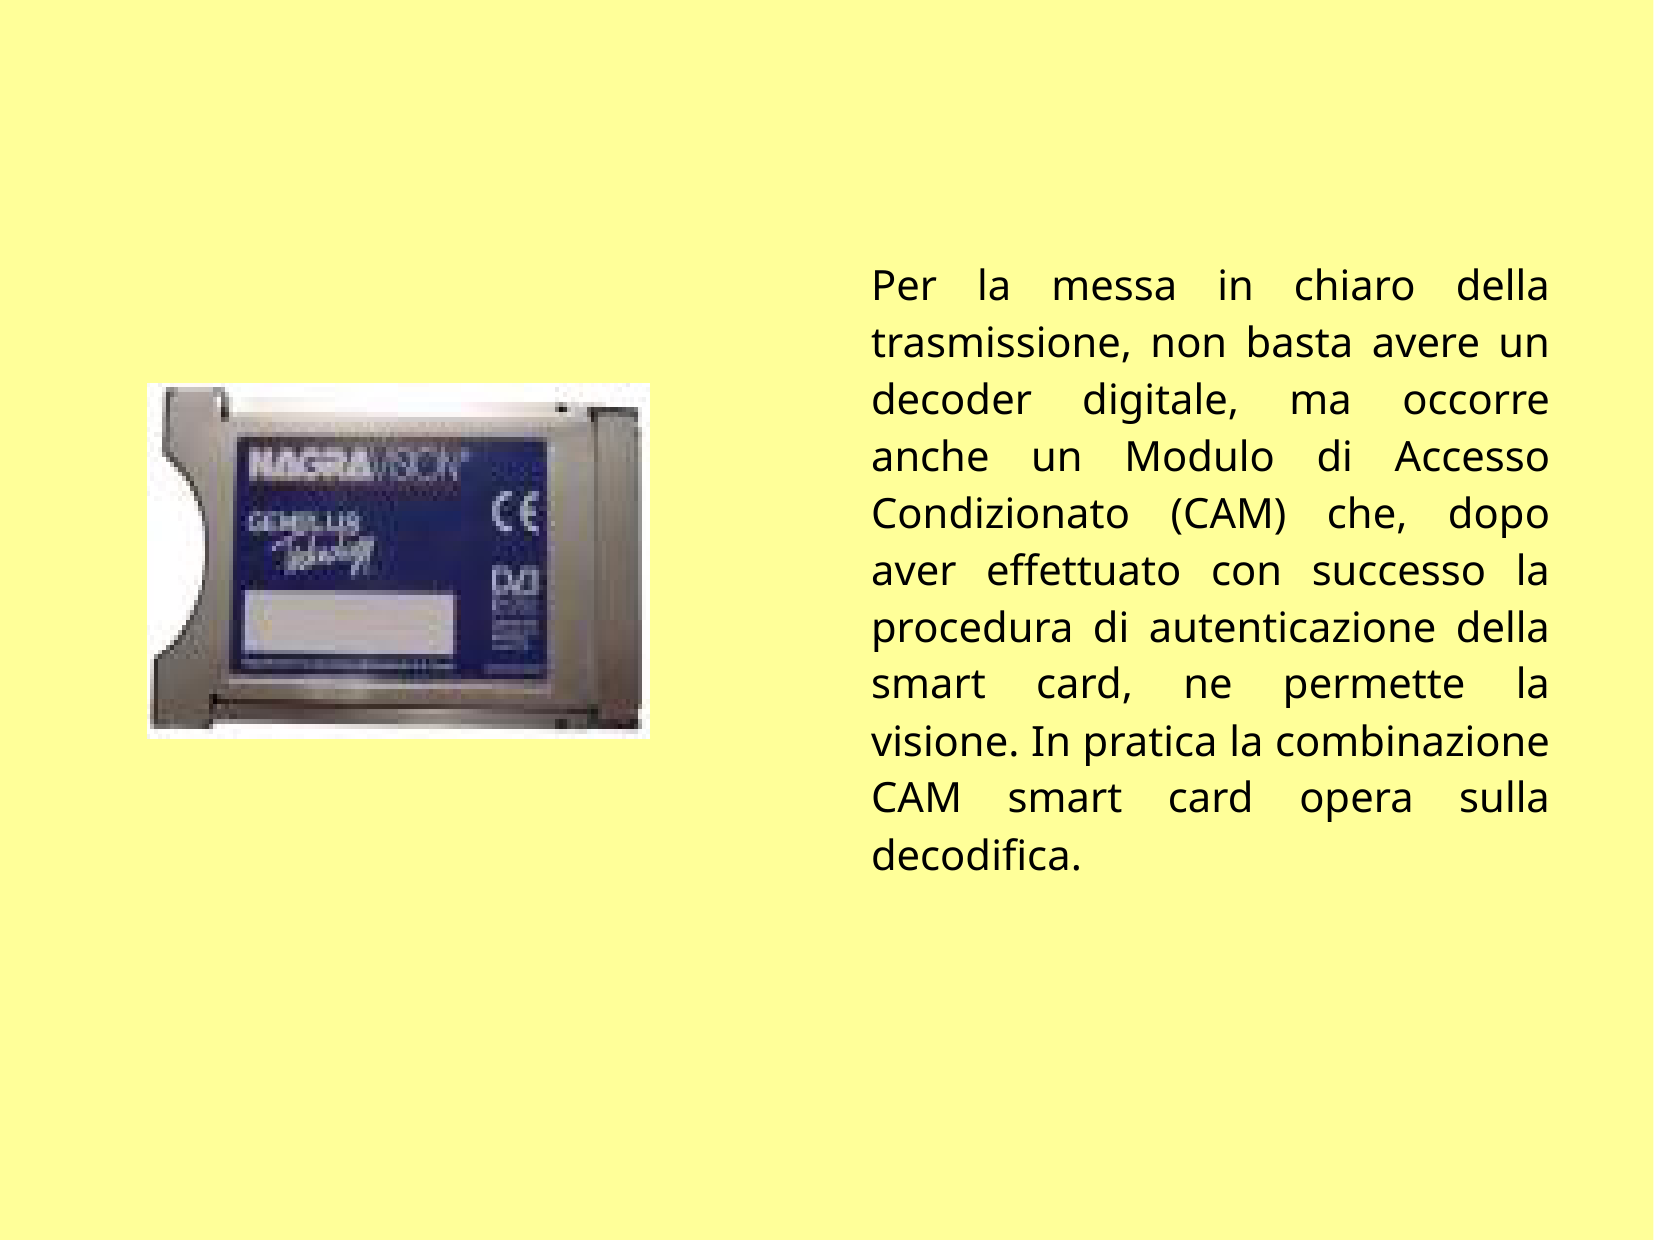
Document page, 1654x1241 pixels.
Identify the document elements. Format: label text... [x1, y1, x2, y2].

picture [147, 383, 650, 739]
text_box Per la messa in chiaro della trasmissione, non basta avere un decoder digitale, ma occorre anche un Modulo di Accesso Condizionato (CAM) che, dopo aver effettuato con successo la procedura di autenticazione della smart card, ne permette la visione. In pratica la combinazione CAM smart card opera sulla decodifica. [856, 247, 1565, 945]
